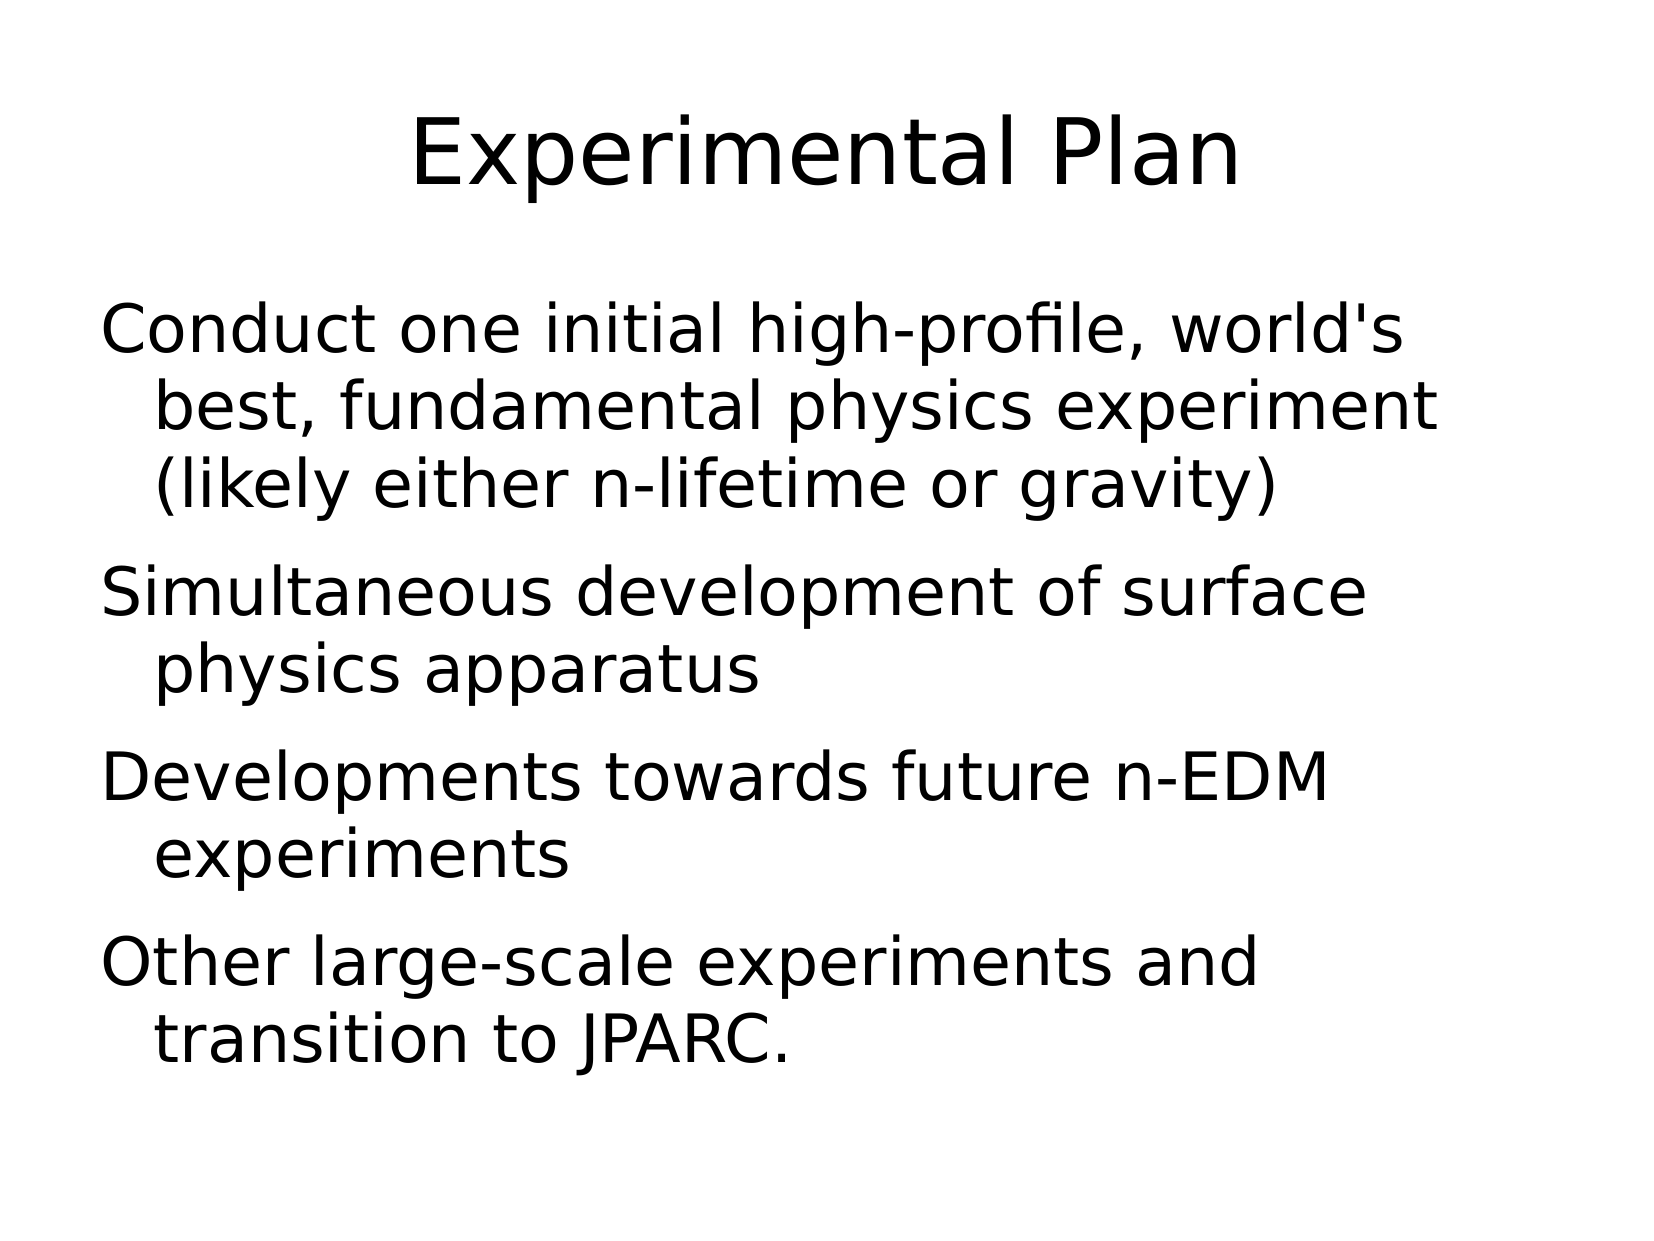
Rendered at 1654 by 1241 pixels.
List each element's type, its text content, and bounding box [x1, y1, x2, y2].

title Experimental Plan [82, 56, 1571, 250]
list Conduct one initial high-profile, world's best, fundamental physics experiment (likely either n-lifetime or gravity) Simultaneous development of surface physics apparatus Developments towards future n-EDM experiments Other large-scale experiments and transition to JPARC. [82, 290, 1571, 1094]
